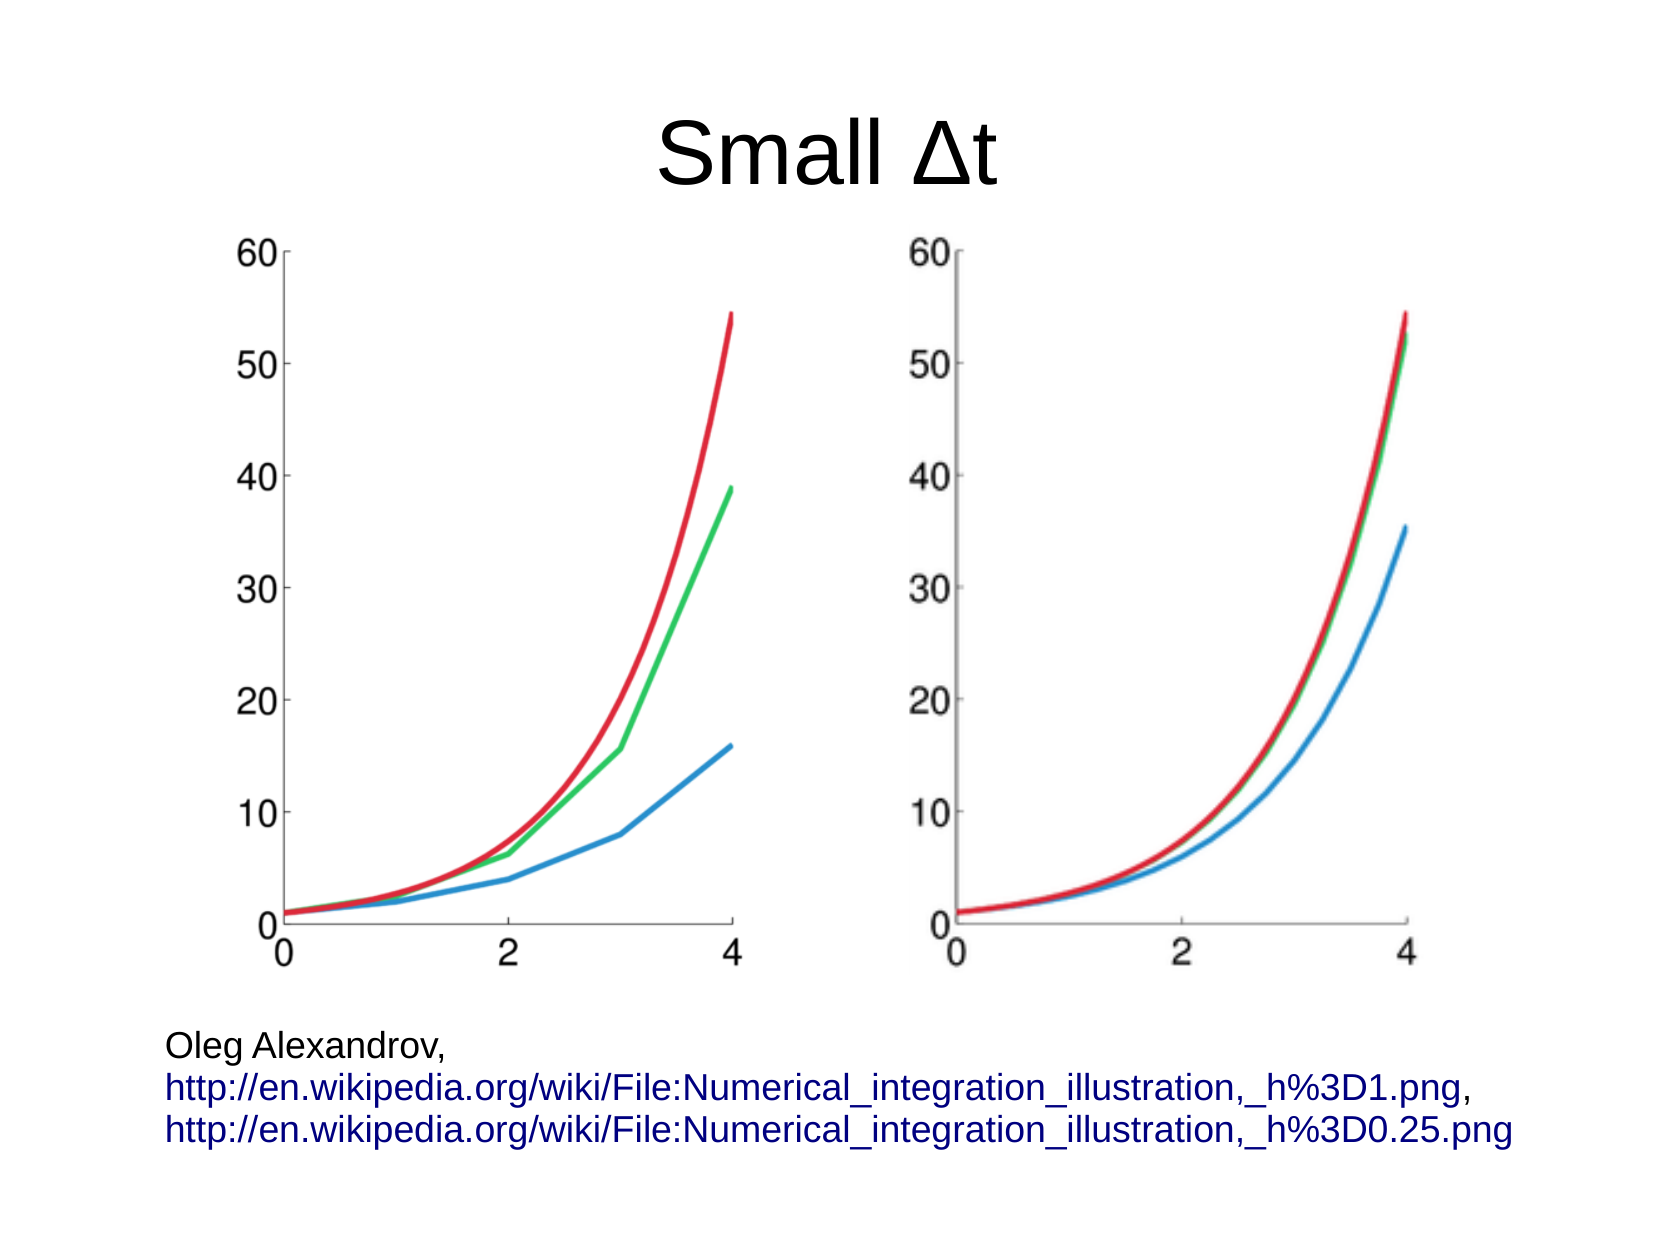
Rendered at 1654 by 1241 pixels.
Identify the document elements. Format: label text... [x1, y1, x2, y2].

picture [908, 224, 1426, 976]
text_box Oleg Alexandrov, http://en.wikipedia.org/wiki/File:Numerical_integration_illustration,_h%3D1.png, http://en.wikipedia.org/wiki/File:Numerical_integration_illustration,_h%3D0.25.png [150, 1016, 1538, 1201]
title Small Δt [82, 49, 1571, 257]
picture [235, 224, 751, 976]
